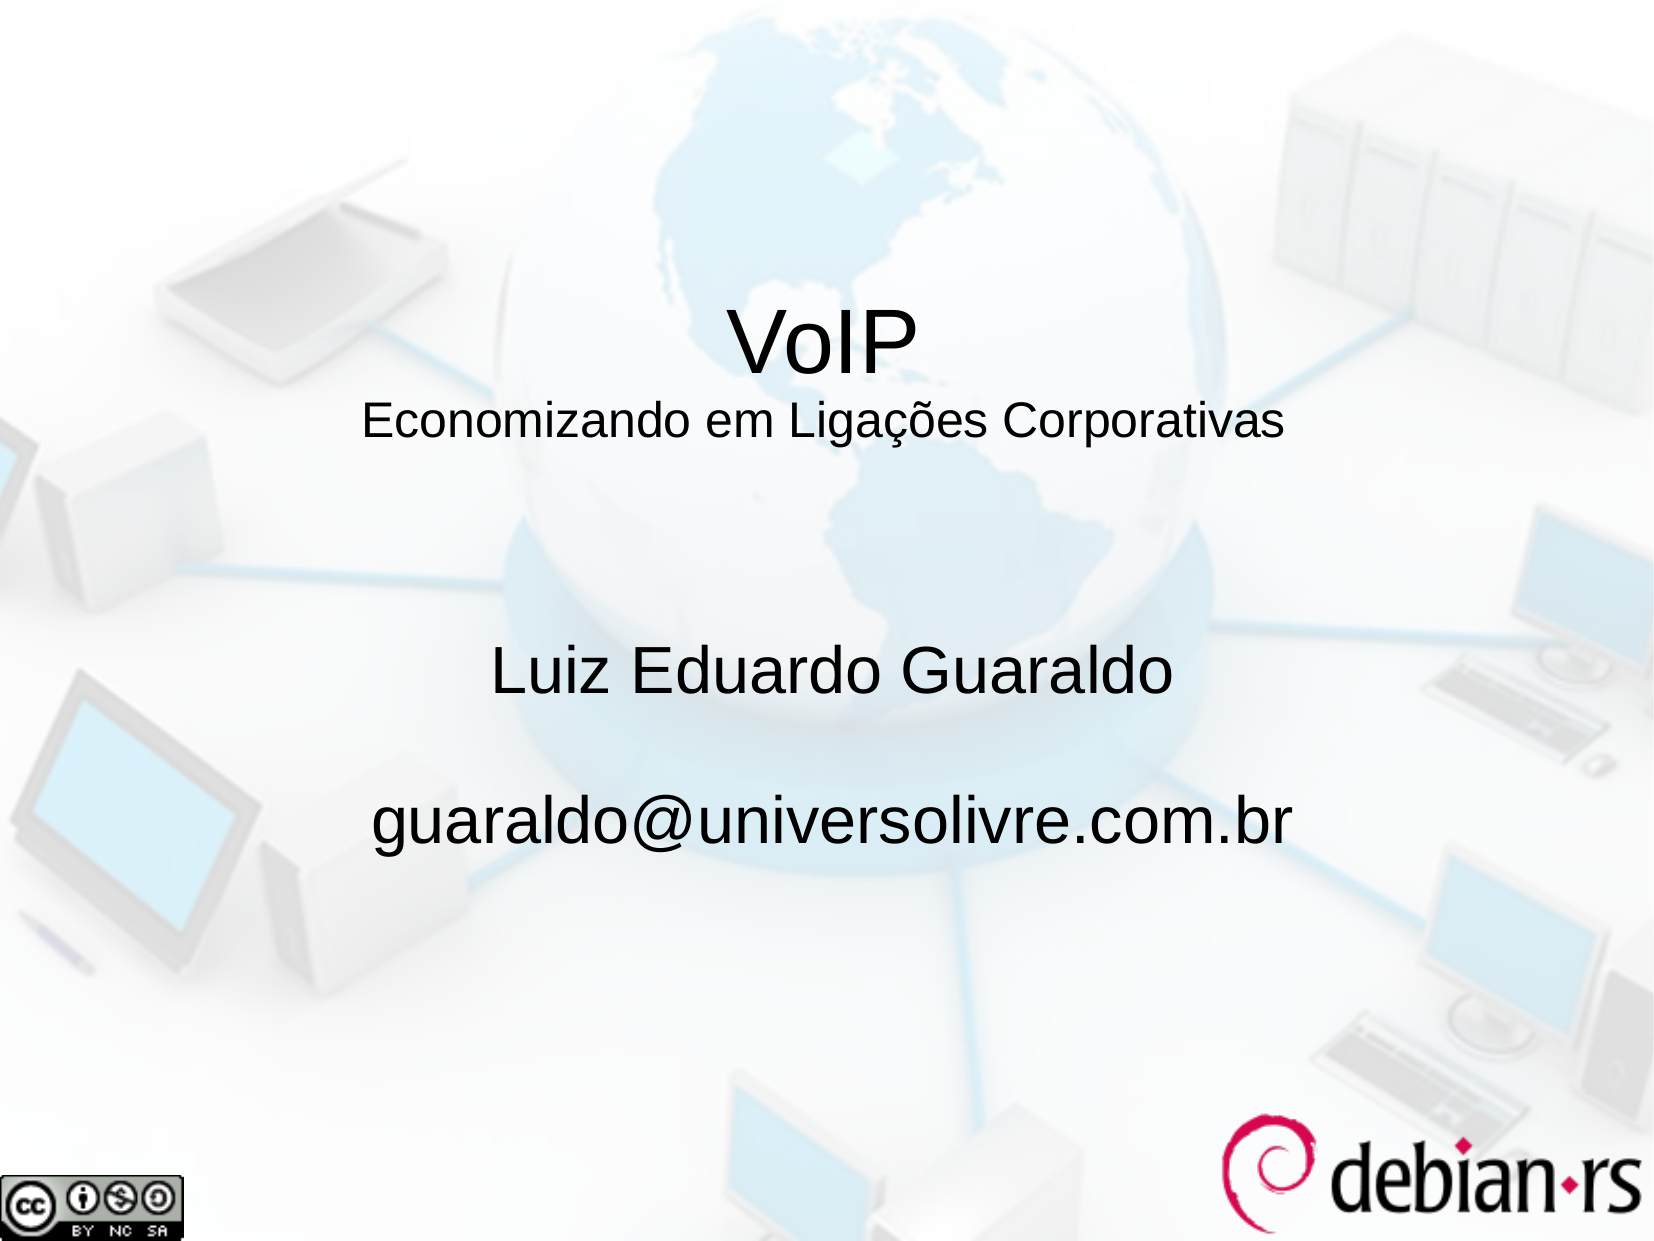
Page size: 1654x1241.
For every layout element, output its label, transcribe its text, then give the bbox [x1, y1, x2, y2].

title VoIP Economizando em Ligações Corporativas [259, 265, 1388, 473]
subtitle Luiz Eduardo Guaraldo guaraldo@universolivre.com.br [88, 549, 1577, 942]
picture [0, 0, 1654, 1241]
